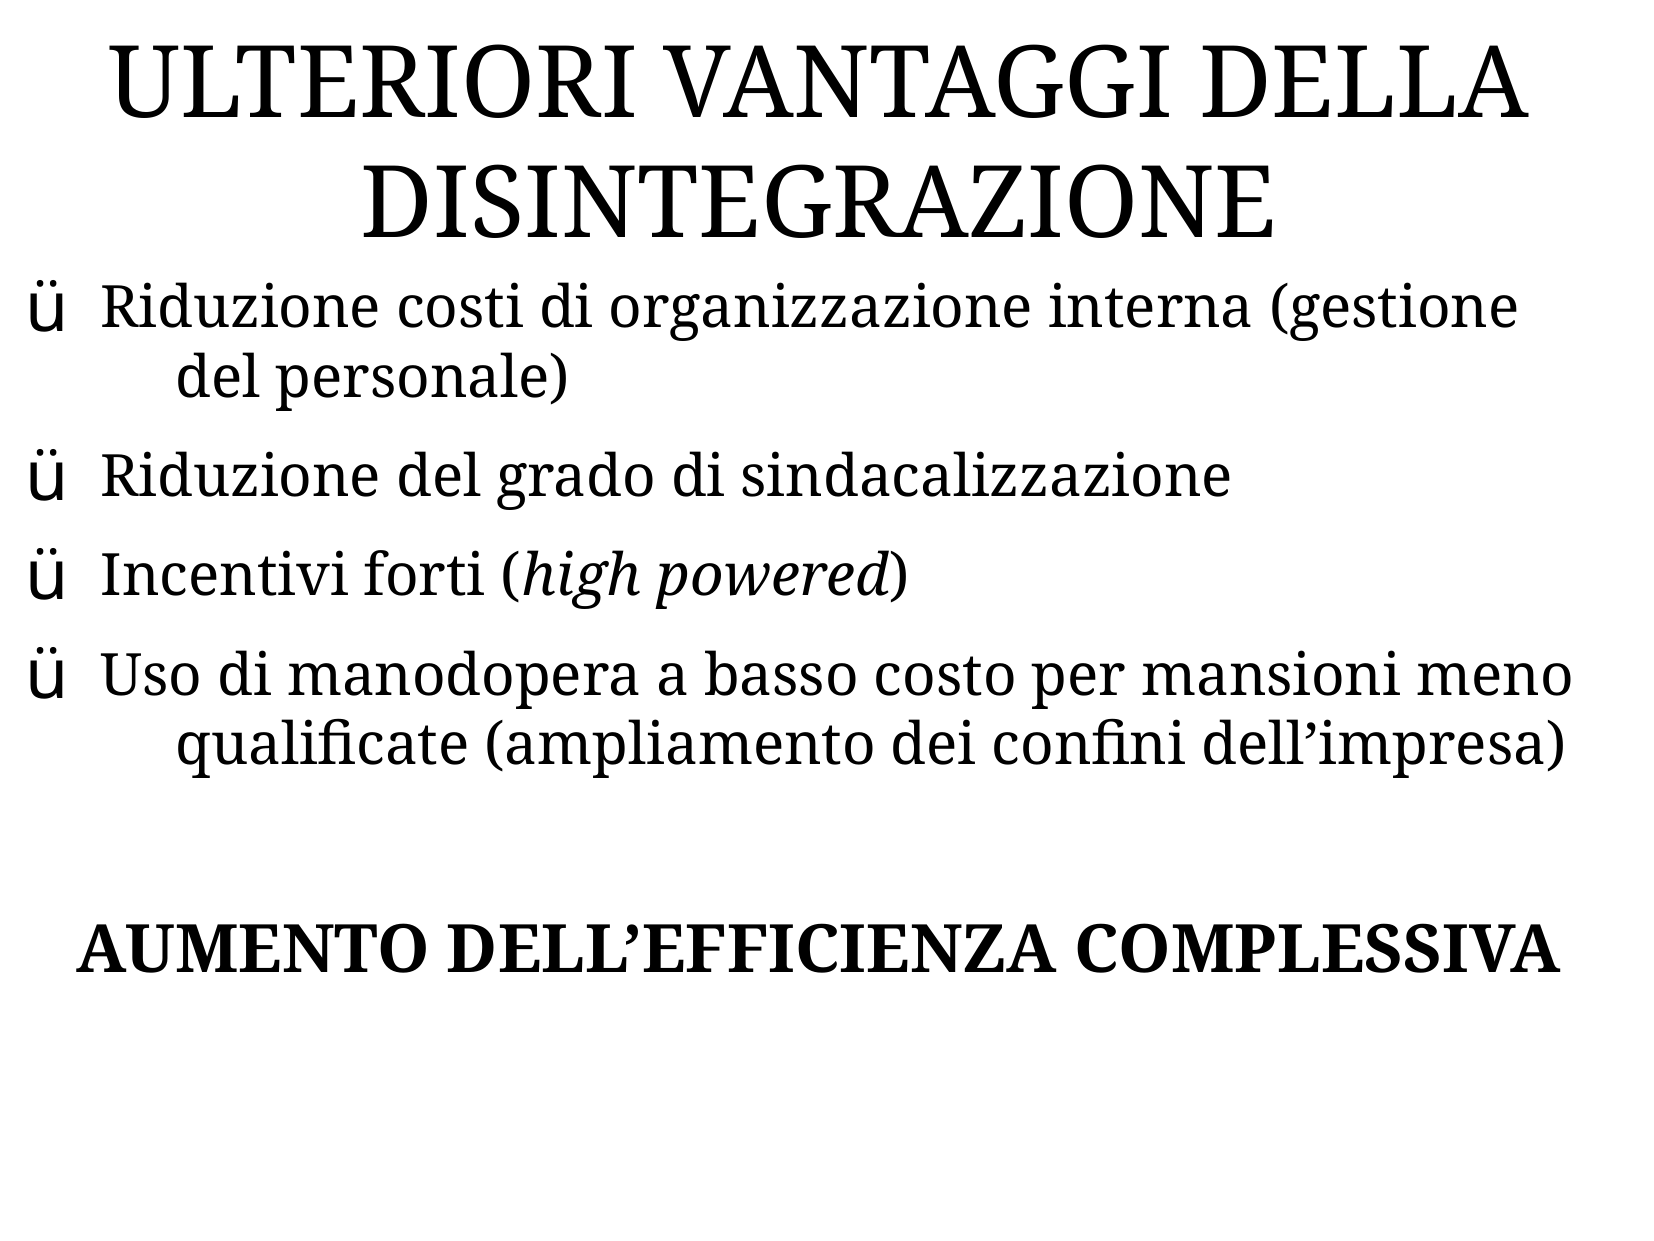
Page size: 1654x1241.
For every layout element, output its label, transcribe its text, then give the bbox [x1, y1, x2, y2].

list Riduzione costi di organizzazione interna (gestione del personale) Riduzione del grado di sindacalizzazione Incentivi forti (high powered) Uso di manodopera a basso costo per mansioni meno qualificate (ampliamento dei confini dell’impresa) AUMENTO DELL’EFFICIENZA COMPLESSIVA [25, 268, 1613, 1241]
title ULTERIORI VANTAGGI DELLA DISINTEGRAZIONE [75, 17, 1564, 225]
